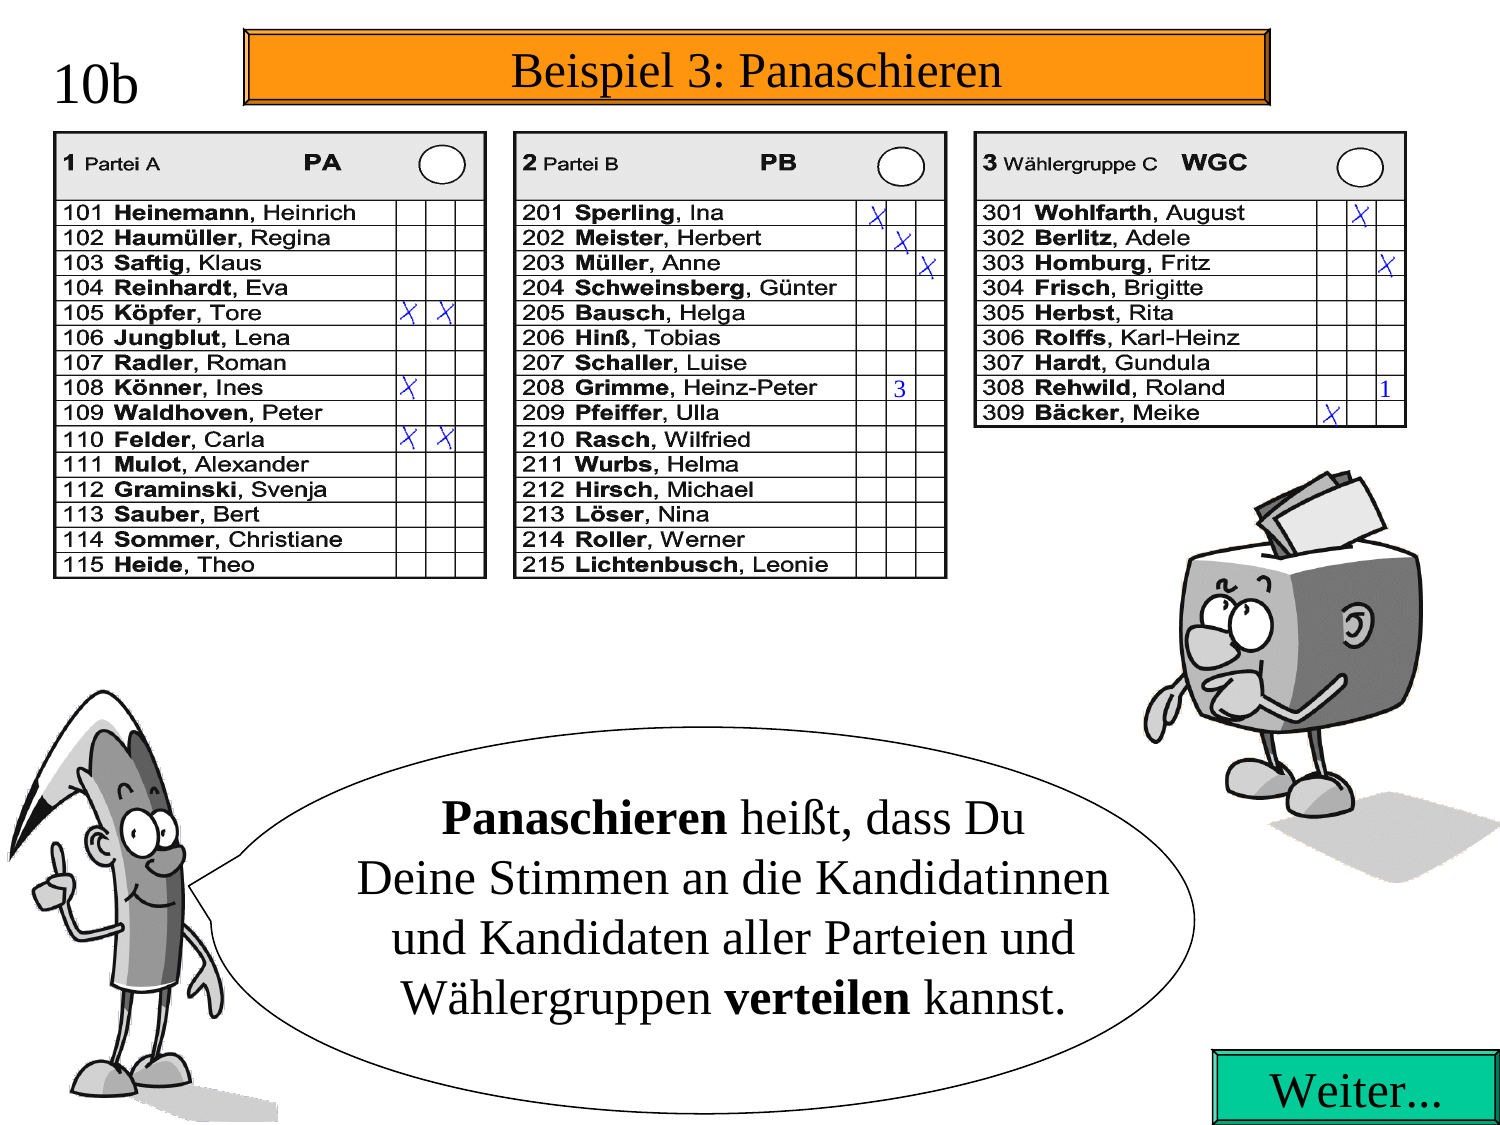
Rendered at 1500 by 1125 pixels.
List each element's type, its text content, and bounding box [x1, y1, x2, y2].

text_box Beispiel 3: Panaschieren [249, 35, 1264, 99]
text_box Weiter... [1218, 1055, 1495, 1120]
picture [53, 131, 1500, 883]
text_box 10b [37, 37, 160, 138]
text_box 3 [878, 364, 942, 428]
text_box 1 [1364, 364, 1427, 428]
text_box Panaschieren heißt, dass Du Deine Stimmen an die Kandidatinnen und Kandidaten aller Parteien und Wählergruppen verteilen kannst. [278, 727, 1195, 1114]
picture [3, 681, 278, 1122]
